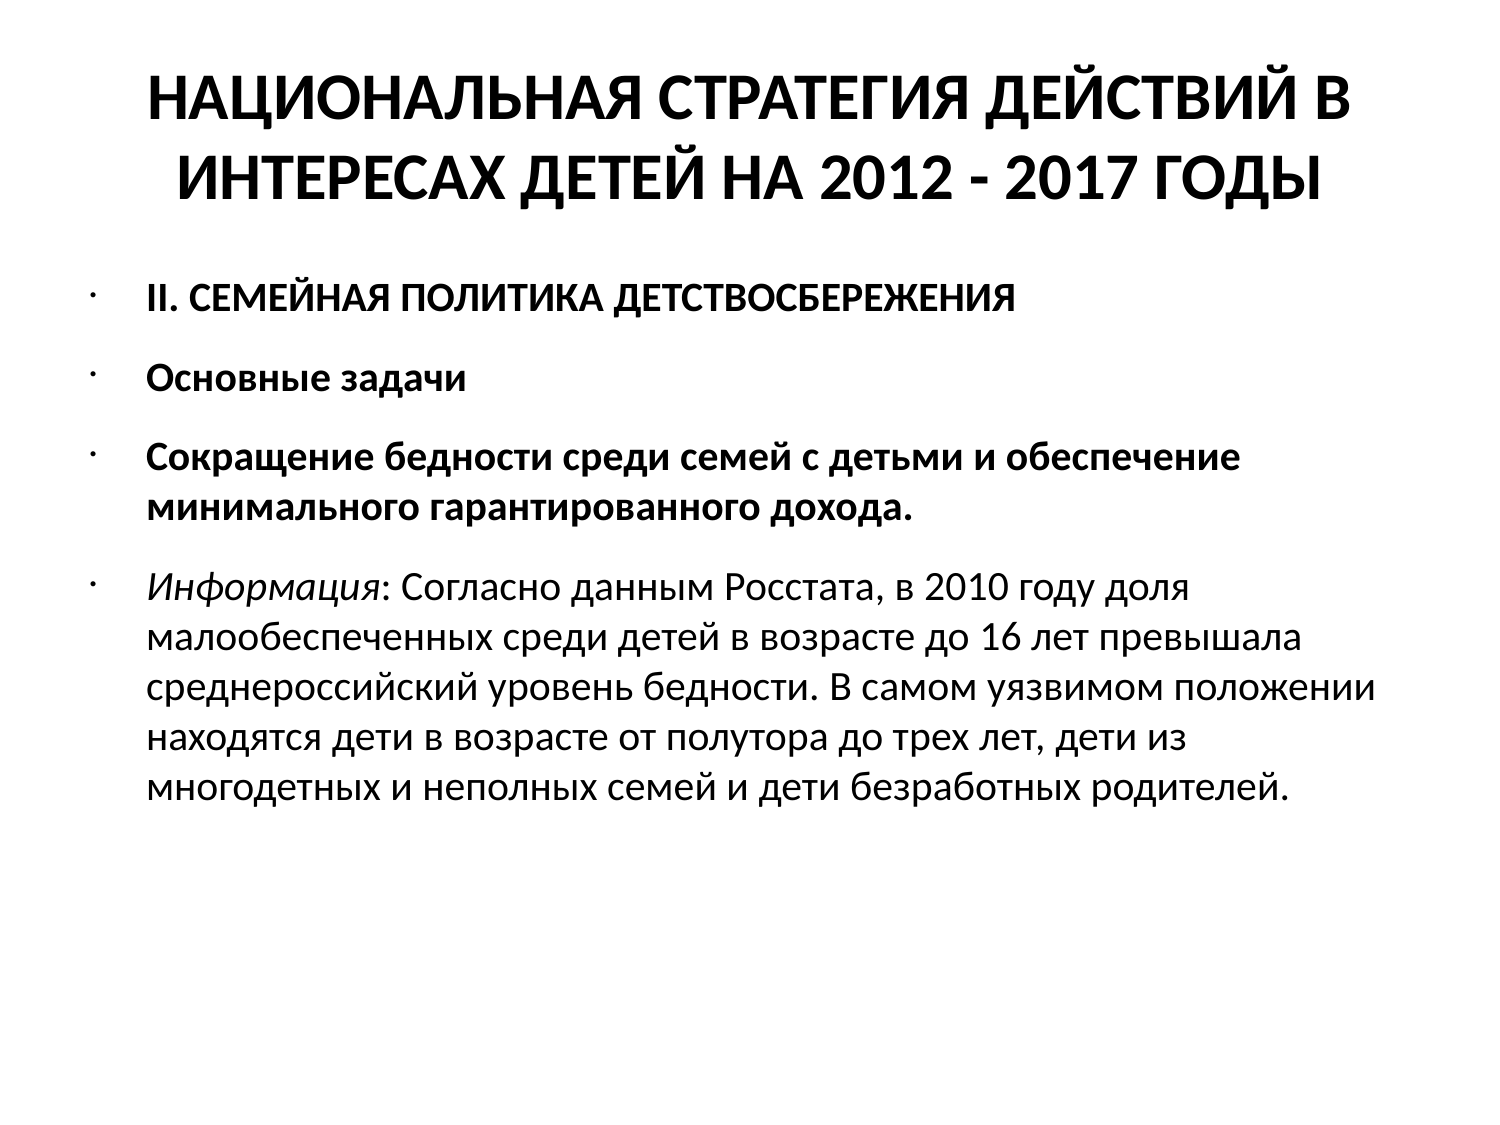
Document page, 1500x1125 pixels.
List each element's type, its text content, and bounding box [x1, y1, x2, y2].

list II. СЕМЕЙНАЯ ПОЛИТИКА ДЕТСТВОСБЕРЕЖЕНИЯ Основные задачи Сокращение бедности среди семей с детьми и обеспечение минимального гарантированного дохода. Информация: Согласно данным Росстата, в 2010 году доля малообеспеченных среди детей в возрасте до 16 лет превышала среднероссийский уровень бедности. В самом уязвимом положении находятся дети в возрасте от полутора до трех лет, дети из многодетных и неполных семей и дети безработных родителей. [75, 262, 1425, 1005]
title НАЦИОНАЛЬНАЯ СТРАТЕГИЯ ДЕЙСТВИЙ В ИНТЕРЕСАХ ДЕТЕЙ НА 2012 - 2017 ГОДЫ [75, 45, 1425, 233]
